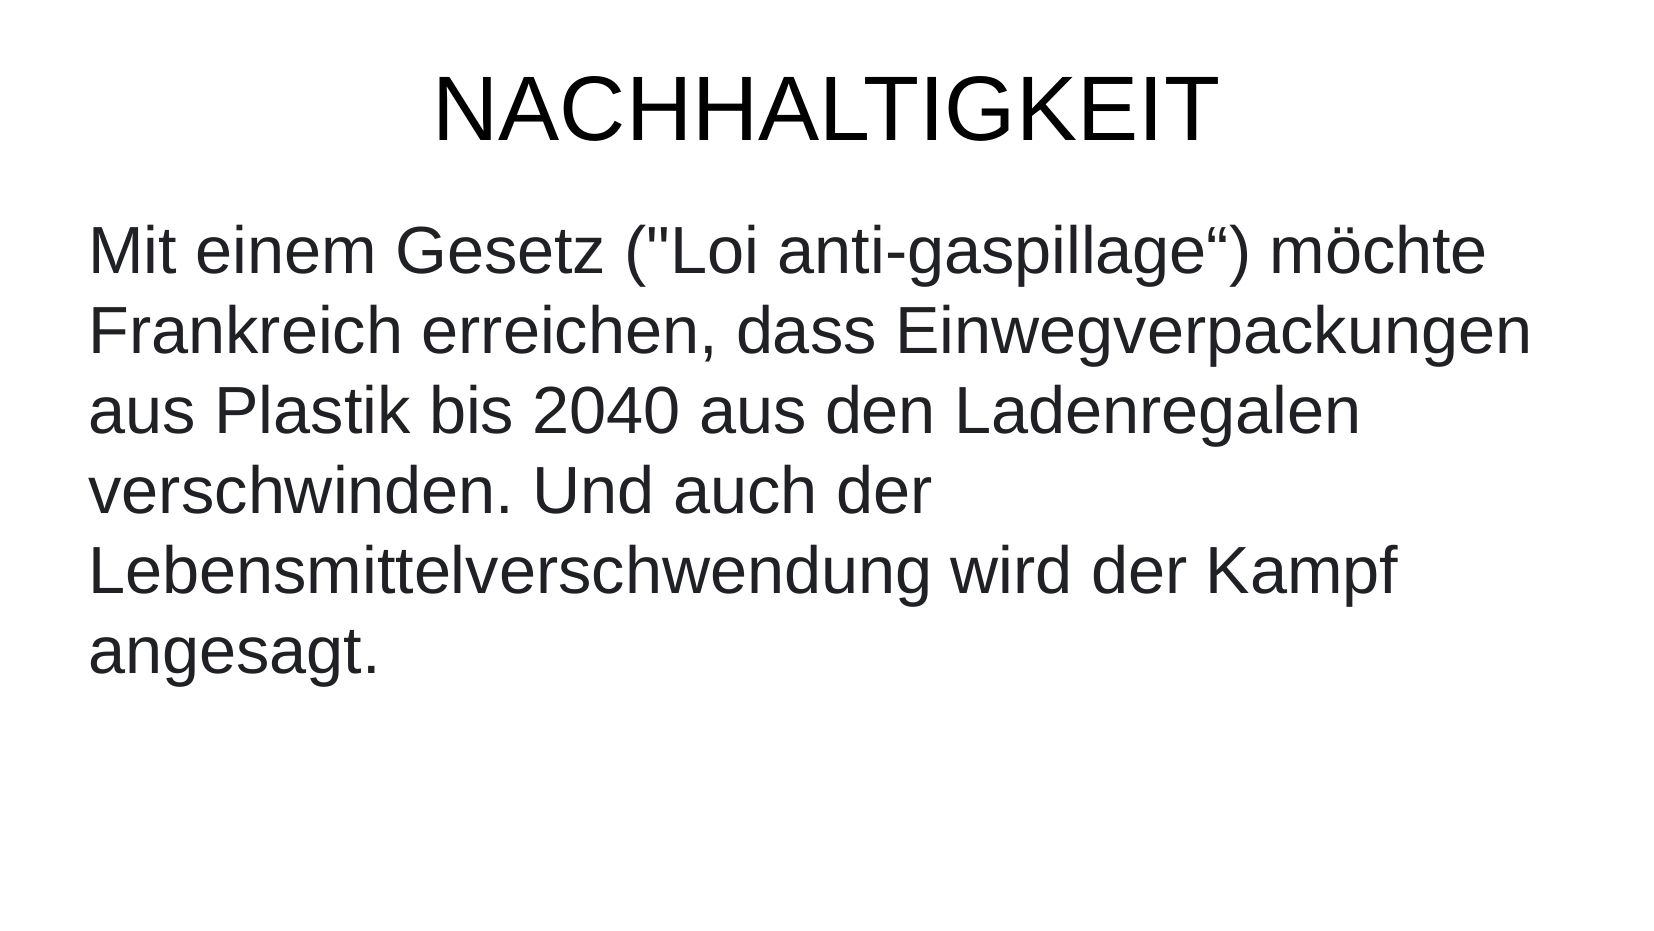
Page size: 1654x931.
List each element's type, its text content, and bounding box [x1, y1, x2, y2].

title NACHHALTIGKEIT [88, 29, 1565, 178]
list Mit einem Gesetz ("Loi anti-gaspillage“) möchte Frankreich erreichen, dass Einwegverpackungen aus Plastik bis 2040 aus den Ladenregalen verschwinden. Und auch der Lebensmittelverschwendung wird der Kampf angesagt. [88, 206, 1565, 739]
